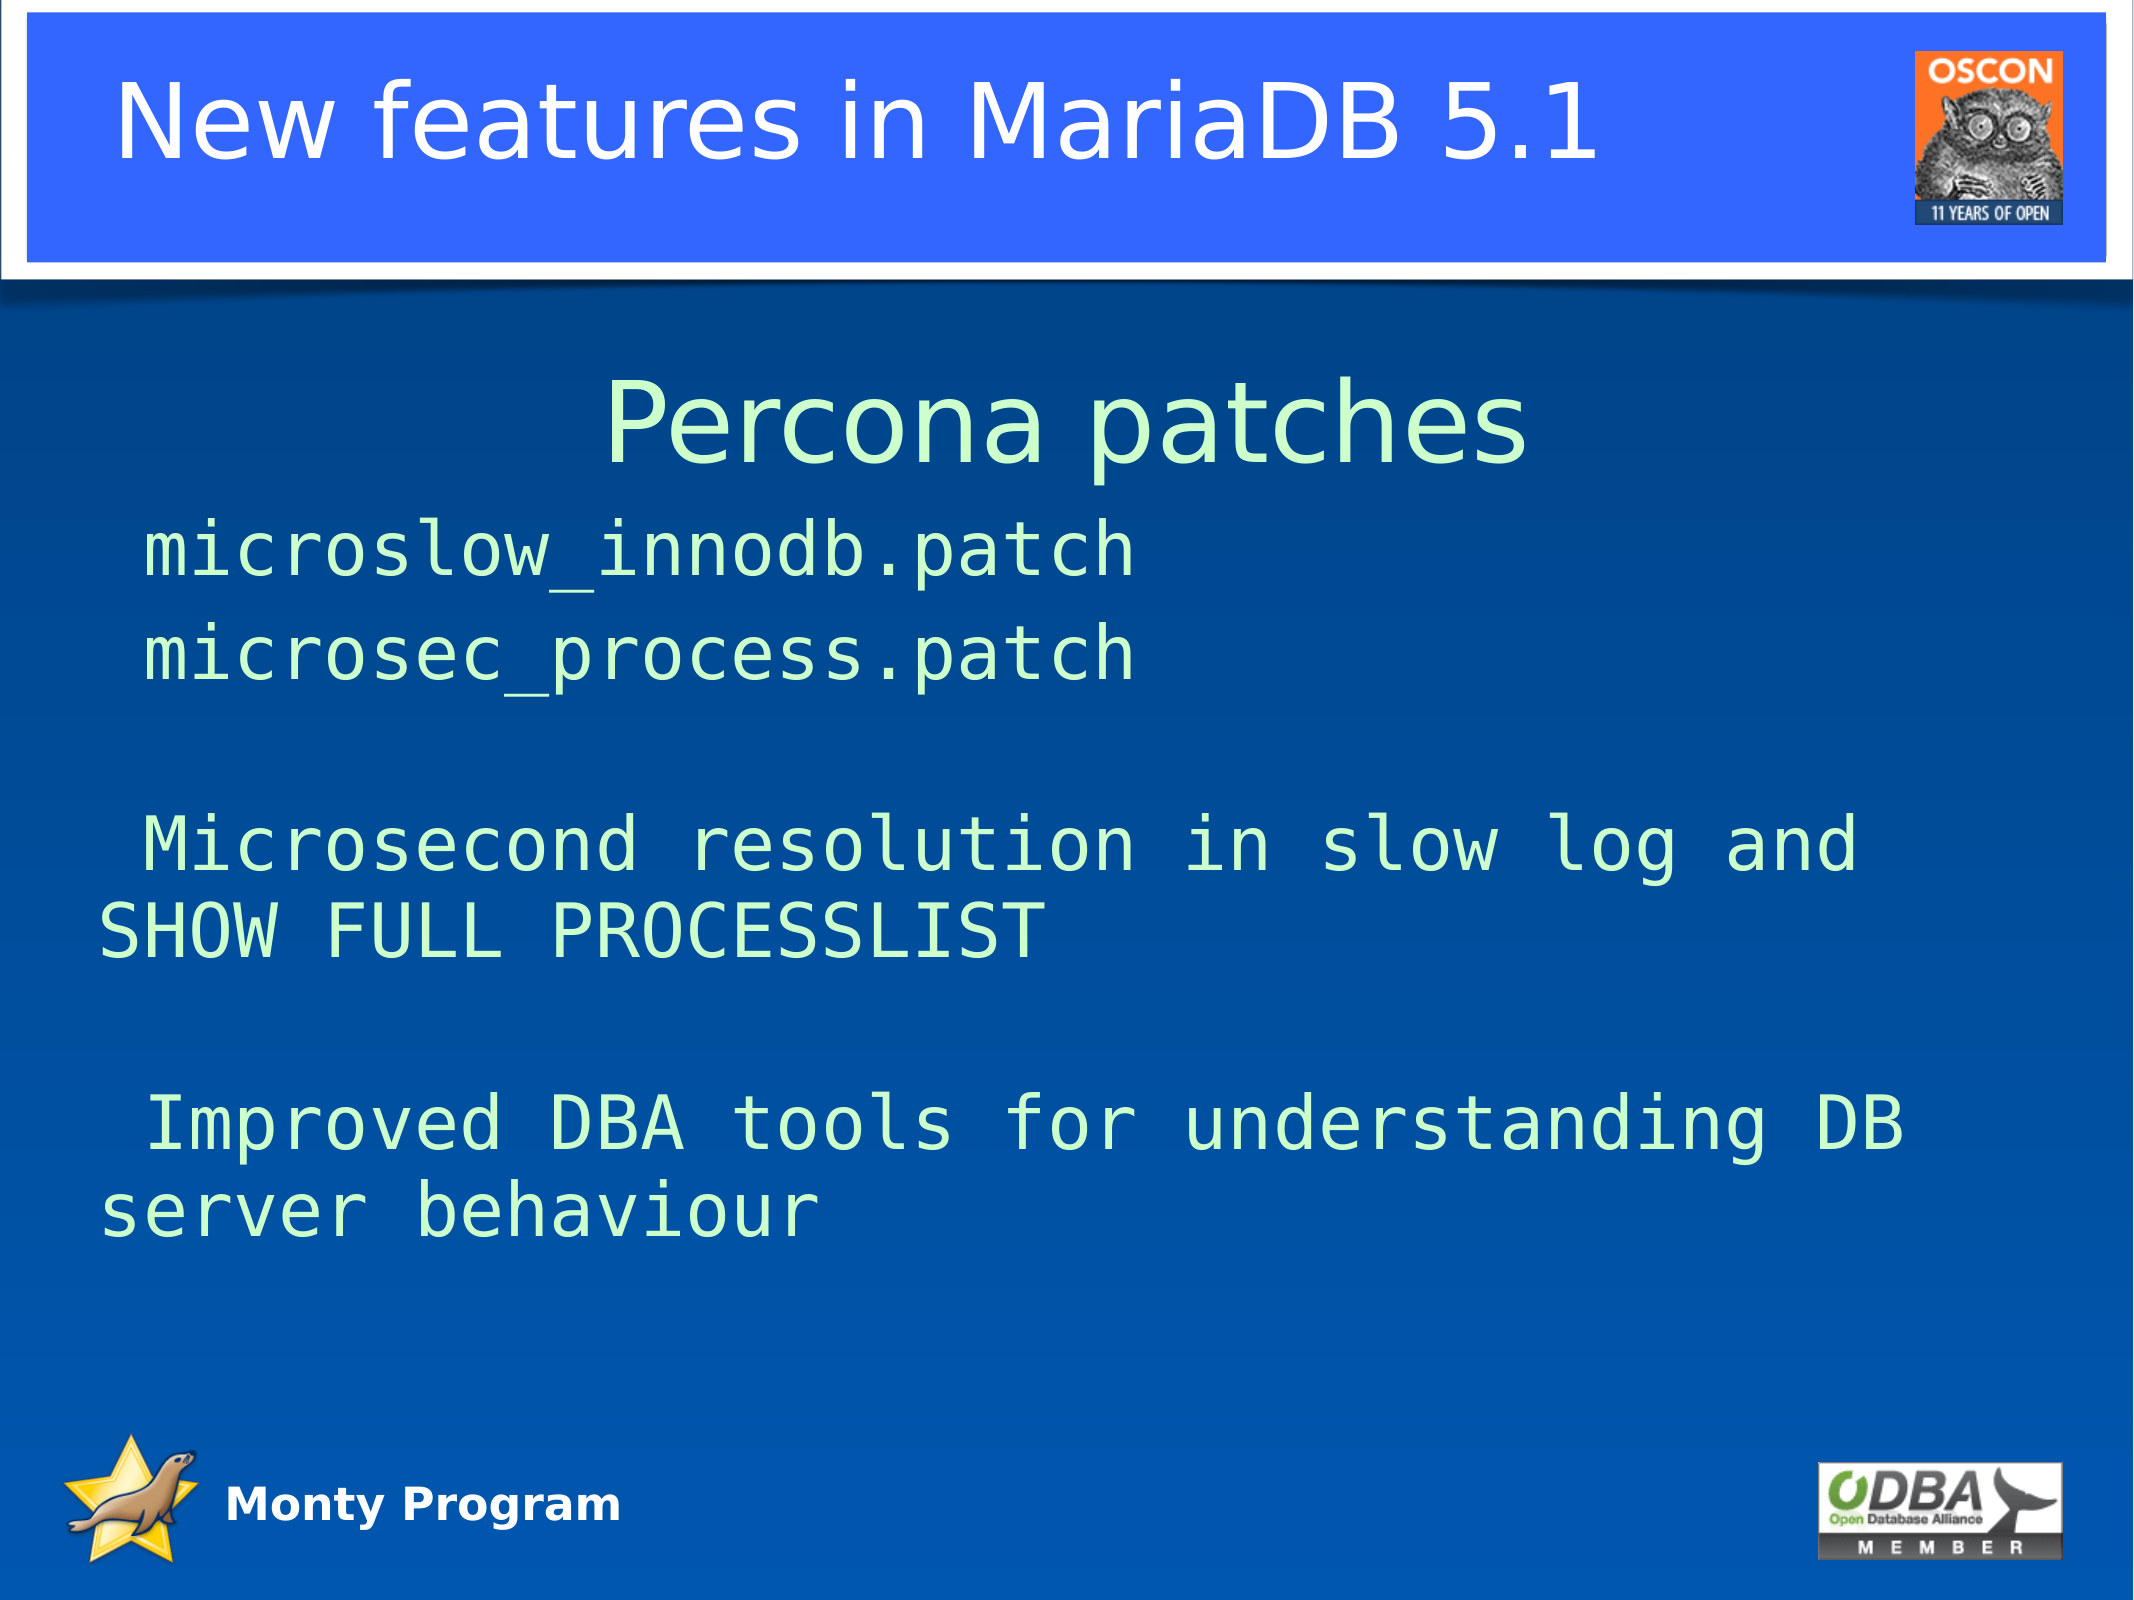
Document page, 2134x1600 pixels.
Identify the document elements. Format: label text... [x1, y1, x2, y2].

list Percona patches microslow_innodb.patch microsec_process.patch Microsecond resolution in slow log and SHOW FULL PROCESSLIST Improved DBA tools for understanding DB server behaviour [89, 349, 2053, 1411]
picture [1818, 1462, 2063, 1560]
picture [0, 0, 2134, 313]
title New features in MariaDB 5.1 [104, 29, 2067, 217]
picture [60, 1428, 203, 1571]
